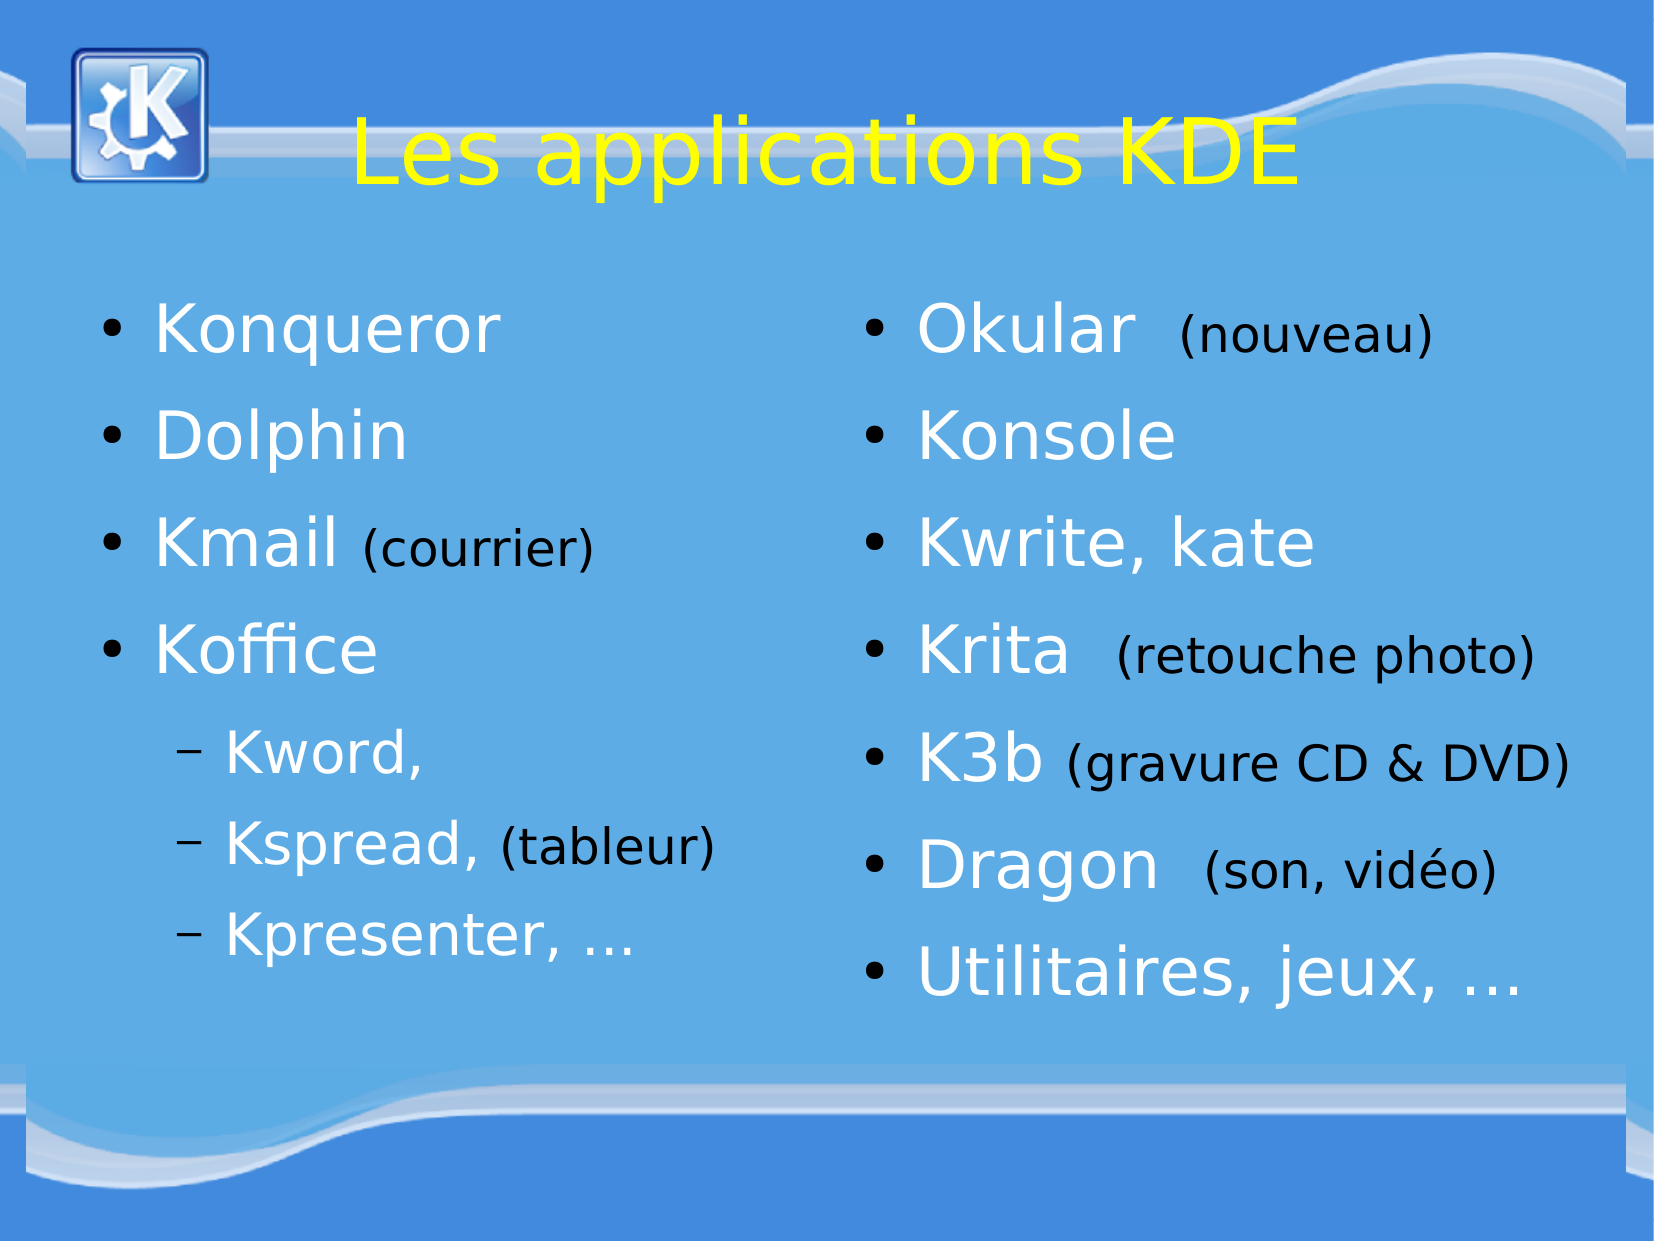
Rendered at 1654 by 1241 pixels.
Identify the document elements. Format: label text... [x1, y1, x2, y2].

list Konqueror Dolphin Kmail (courrier) Koffice Kword, Kspread, (tableur) Kpresenter, ... [82, 290, 809, 1109]
list Okular (nouveau) Konsole Kwrite, kate Krita (retouche photo) K3b (gravure CD & DVD) Dragon (son, vidéo) Utilitaires, jeux, ... [845, 290, 1654, 1109]
title Les applications KDE [82, 49, 1571, 257]
picture [0, 0, 1654, 1241]
